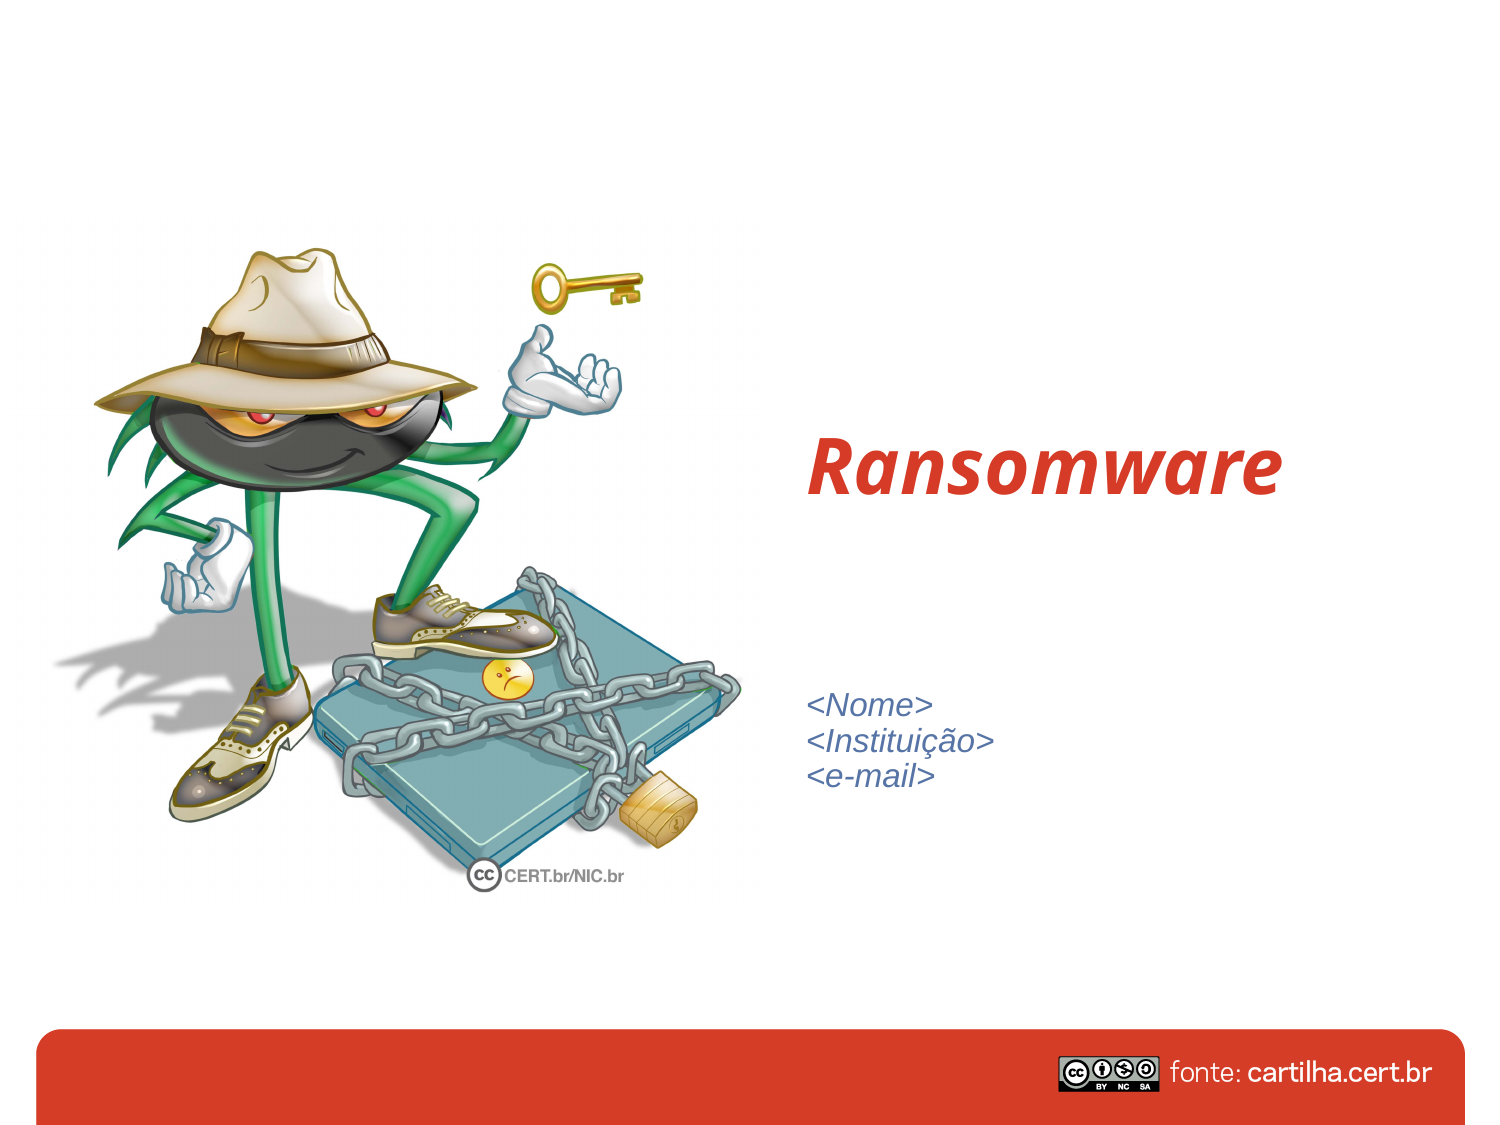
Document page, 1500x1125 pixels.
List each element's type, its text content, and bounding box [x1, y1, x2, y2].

text_box <Nome> <Instituição> <e-mail> [791, 680, 1194, 802]
title Ransomware [791, 402, 1500, 525]
picture [0, 0, 1500, 1125]
